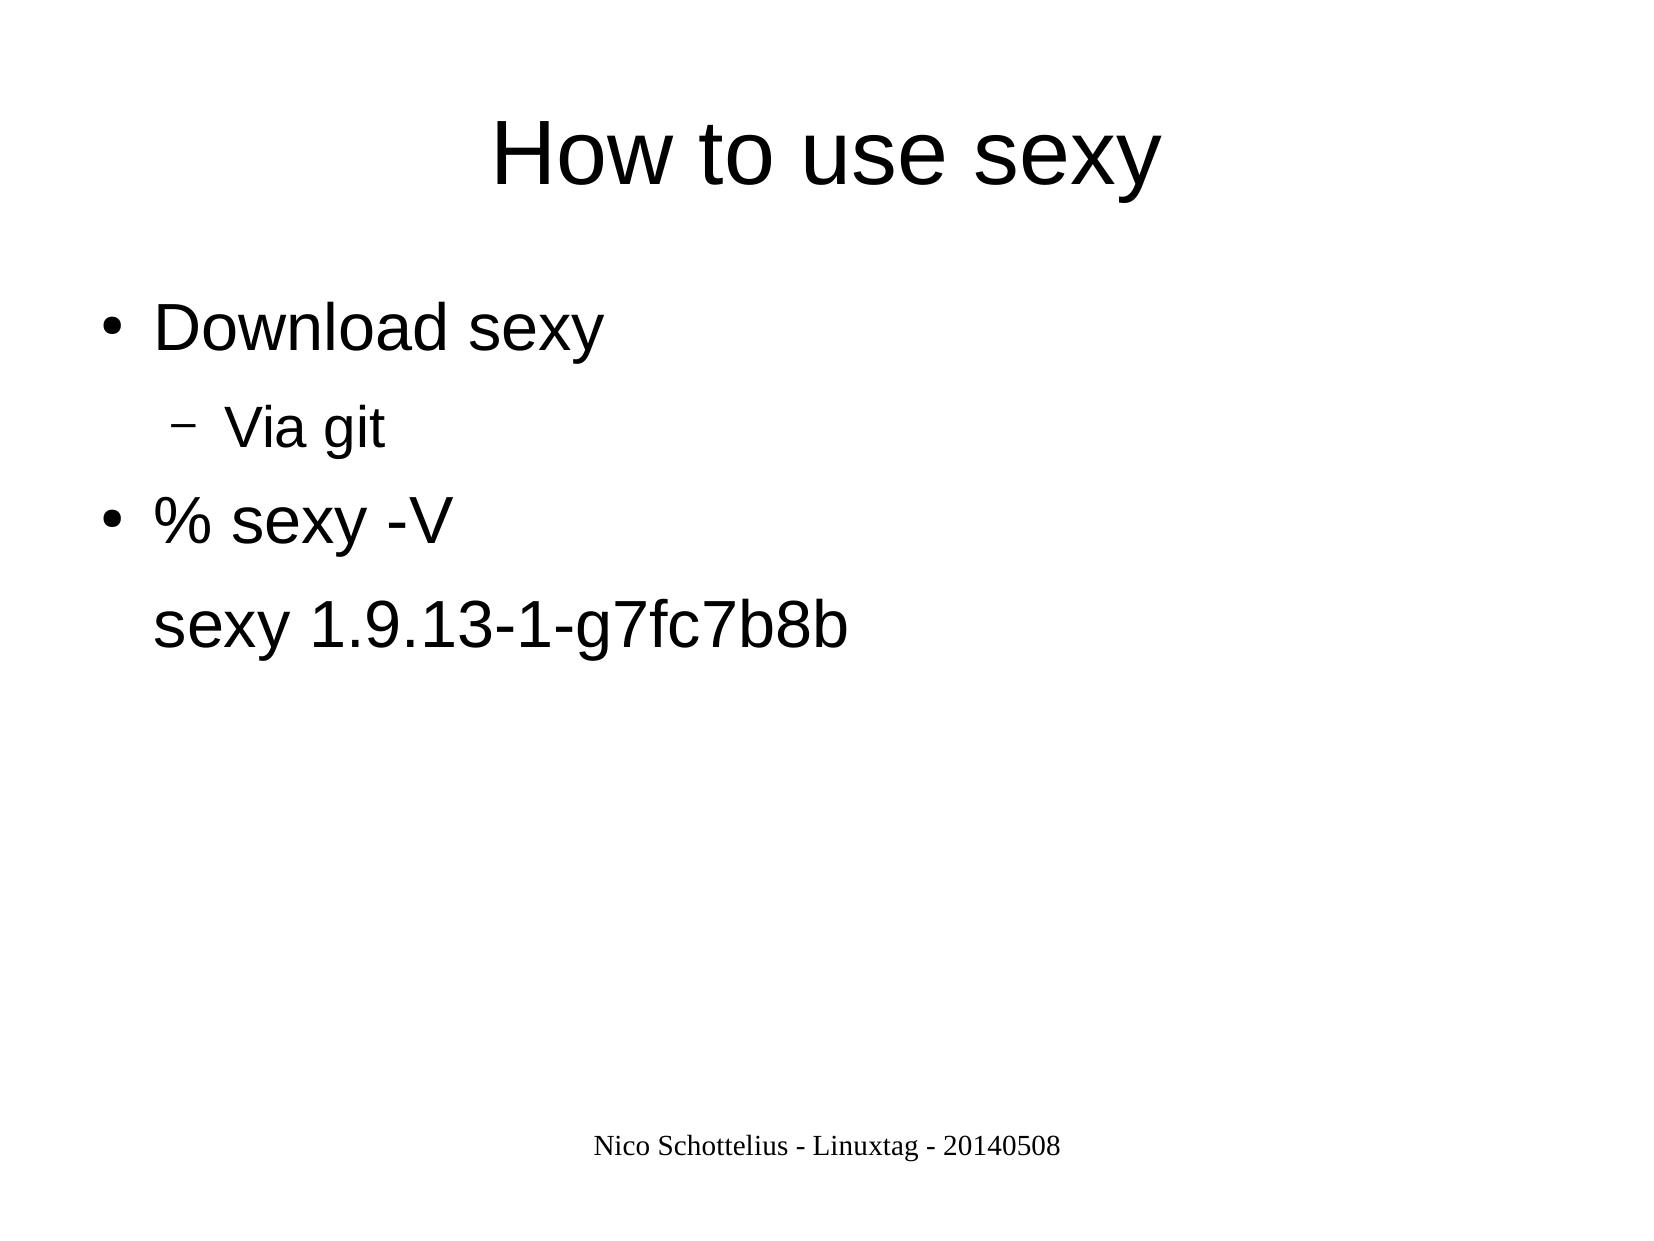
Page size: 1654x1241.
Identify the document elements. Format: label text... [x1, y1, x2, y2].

list Download sexy Via git % sexy -V sexy 1.9.13-1-g7fc7b8b [82, 290, 1538, 1010]
title How to use sexy [82, 49, 1571, 257]
